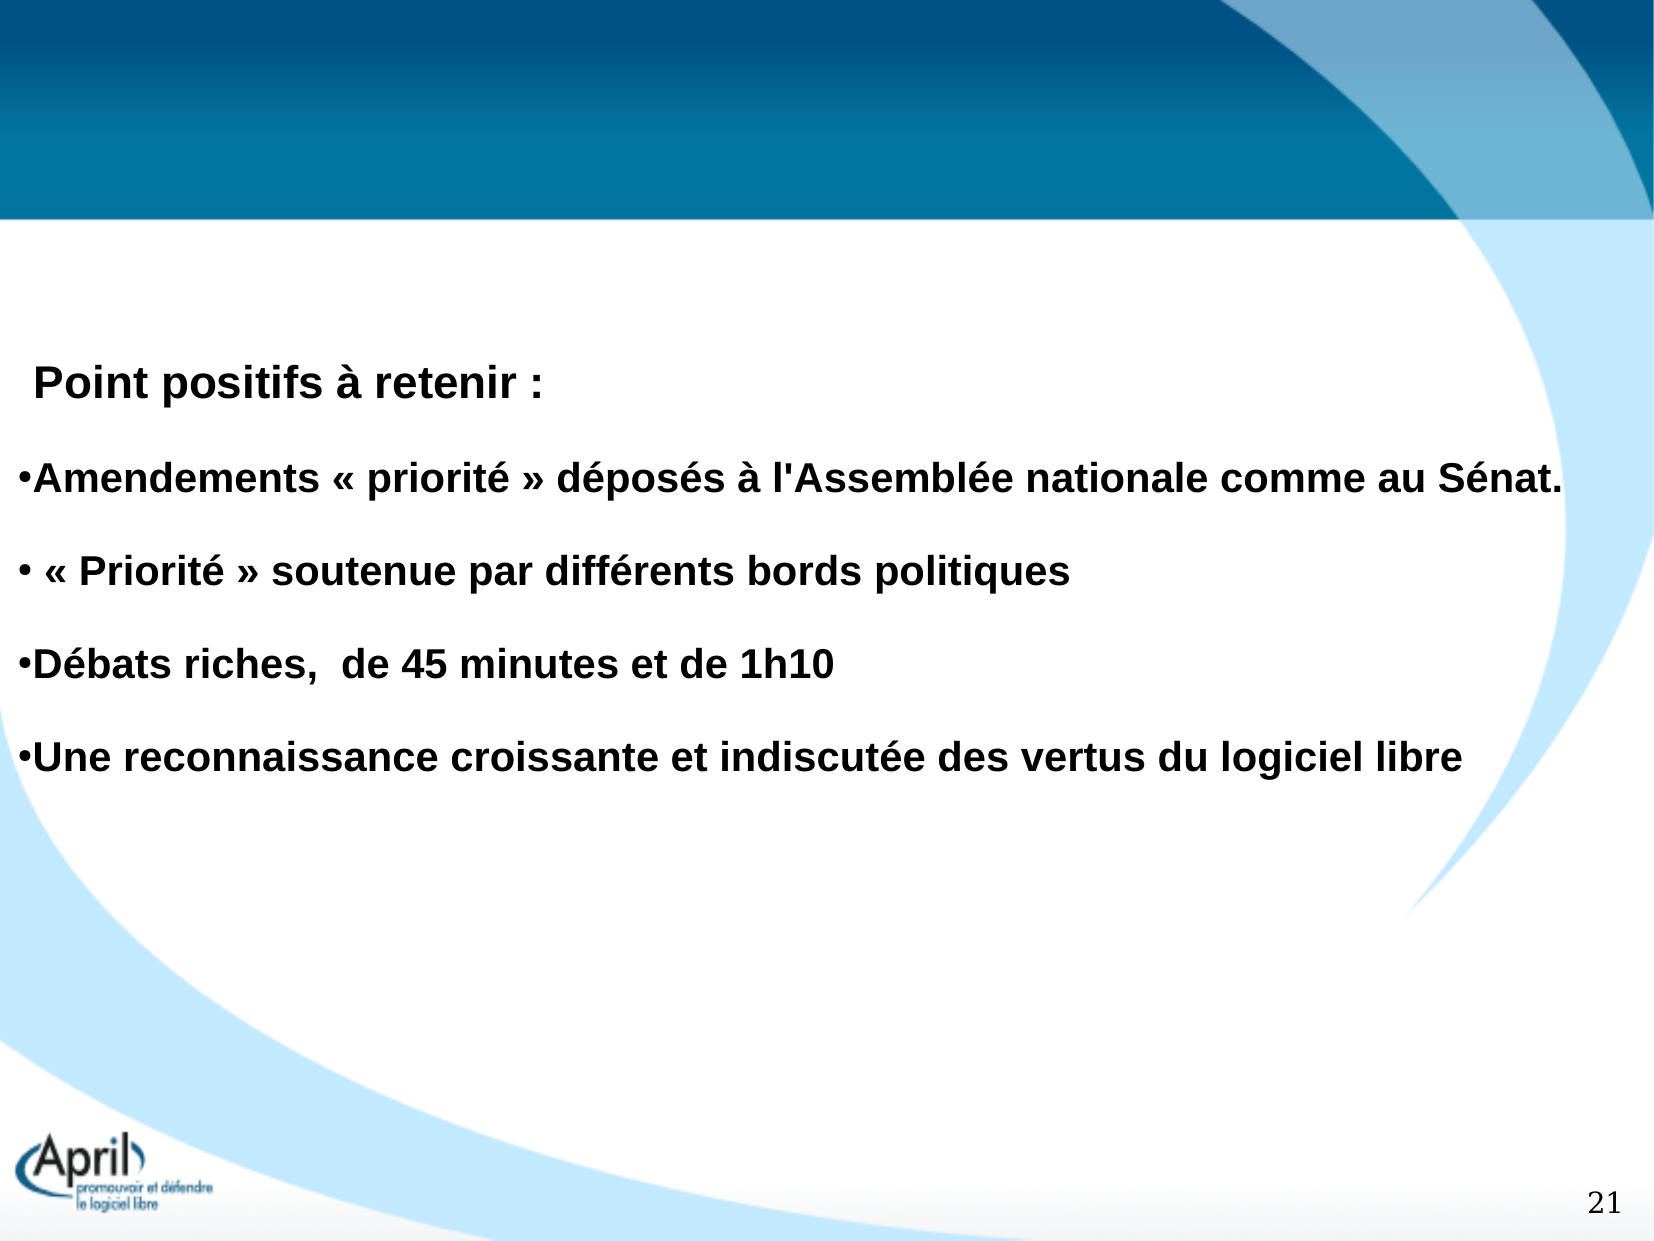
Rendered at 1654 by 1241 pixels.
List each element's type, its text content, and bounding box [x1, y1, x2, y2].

subtitle Point positifs à retenir : Amendements « priorité » déposés à l'Assemblée nationale comme au Sénat. « Priorité » soutenue par différents bords politiques Débats riches, de 45 minutes et de 1h10 Une reconnaissance croissante et indiscutée des vertus du logiciel libre [17, 88, 1595, 1049]
picture [0, 0, 1654, 1241]
